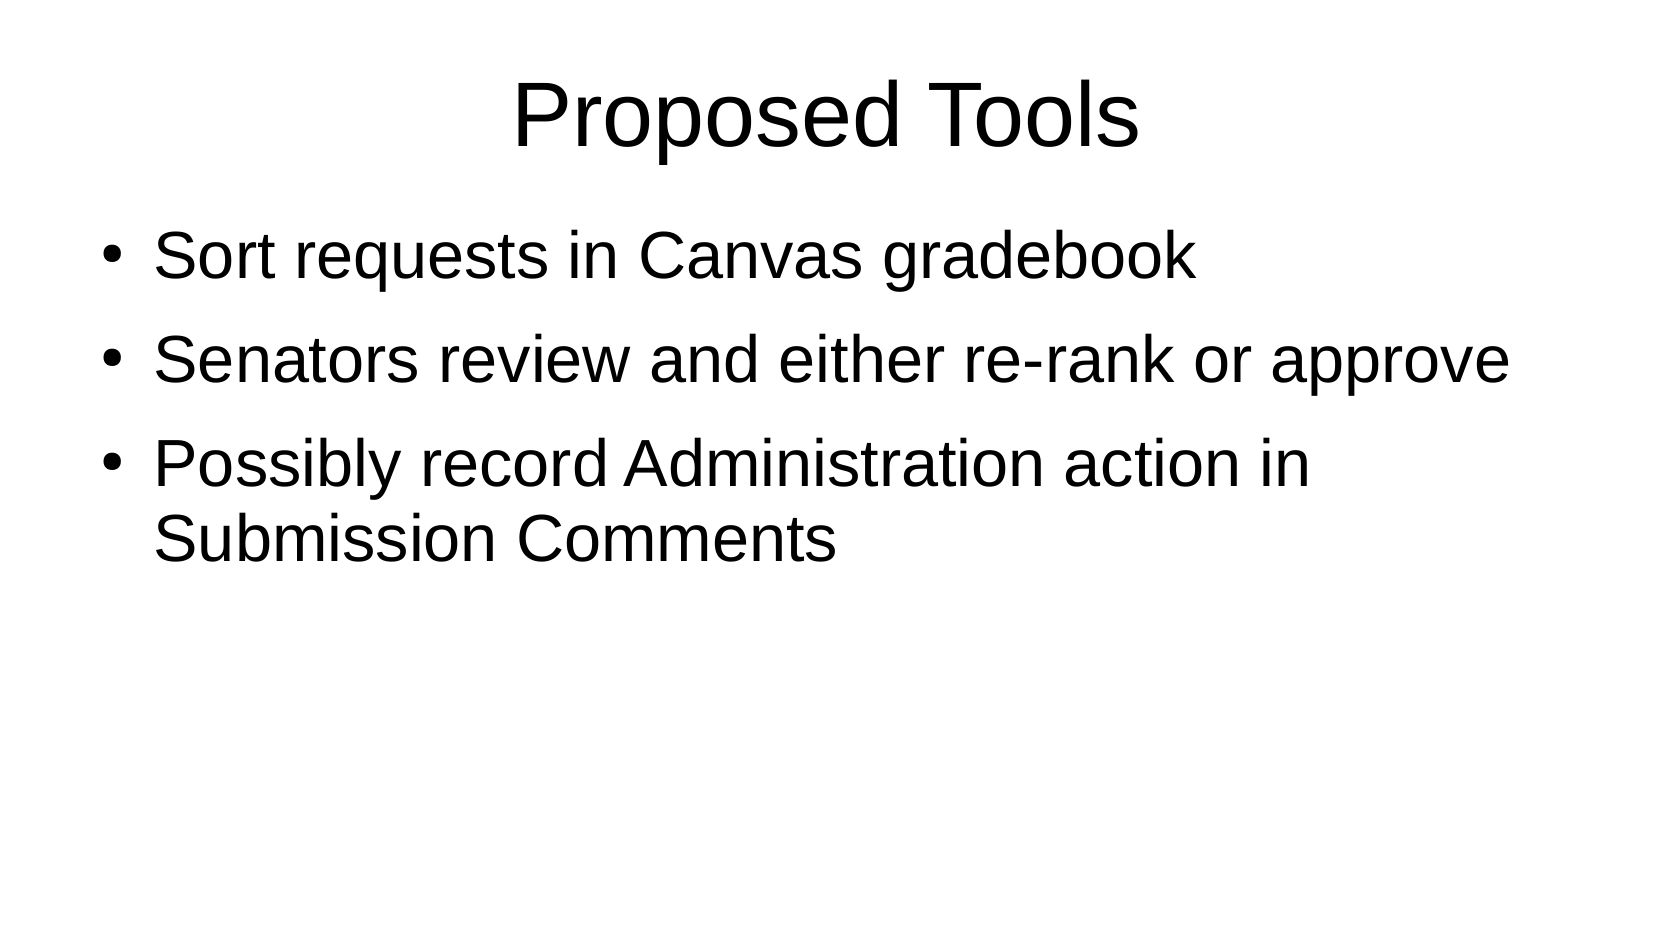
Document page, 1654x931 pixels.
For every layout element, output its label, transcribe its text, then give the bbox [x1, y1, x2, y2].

list Sort requests in Canvas gradebook Senators review and either re-rank or approve Possibly record Administration action in Submission Comments [82, 217, 1571, 758]
title Proposed Tools [82, 37, 1571, 193]
